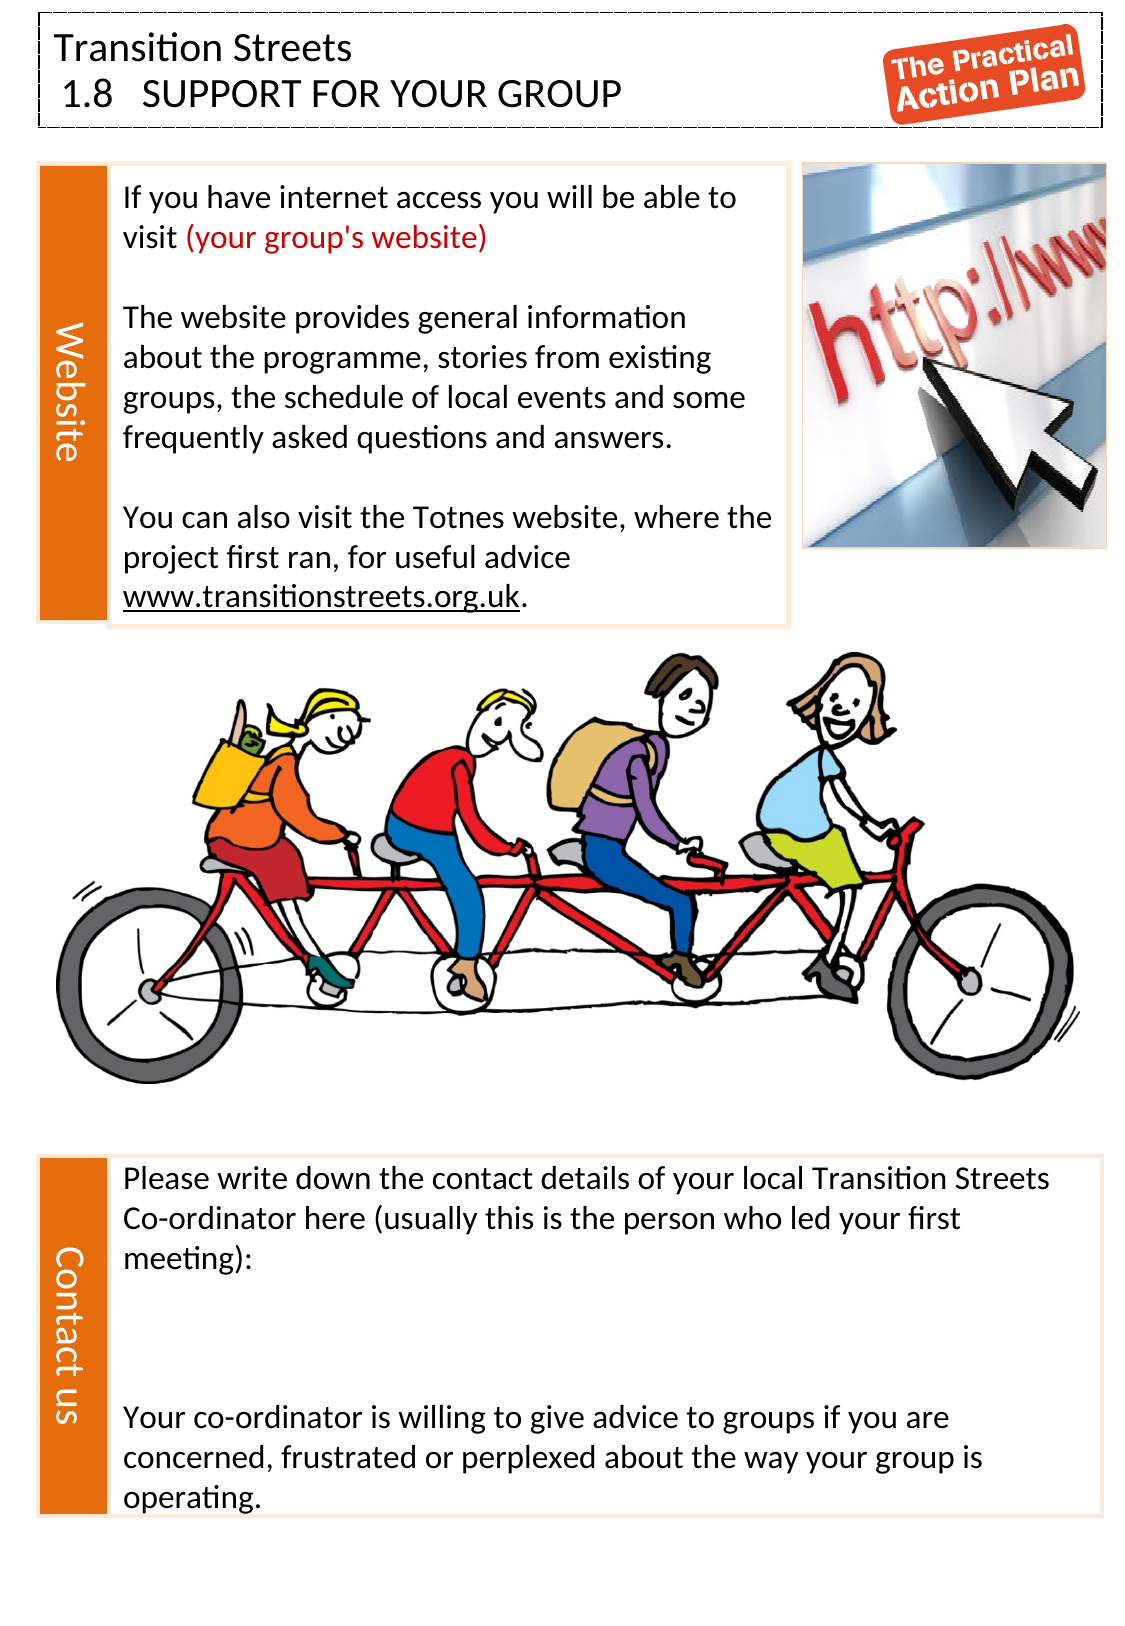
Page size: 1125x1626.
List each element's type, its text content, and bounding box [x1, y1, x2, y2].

picture [870, 24, 1102, 128]
text_box 1.8 SUPPORT FOR YOUR GROUP [45, 58, 776, 124]
picture [56, 652, 1080, 1084]
text_box If you have internet access you will be able to visit (your group's website) The website provides general information about the programme, stories from existing groups, the schedule of local events and some frequently asked questions and answers. You can also visit the Totnes website, where the project first ran, for useful advice www.transitionstreets.org.uk. [108, 163, 789, 627]
text_box Website [37, 163, 109, 622]
text_box Contact us [37, 1155, 109, 1516]
picture [803, 163, 1106, 548]
text_box Please write down the contact details of your local Transition Streets Co-ordinator here (usually this is the person who led your first meeting): Your co-ordinator is willing to give advice to groups if you are concerned, frustrated or perplexed about the way your group is operating. [109, 1155, 1103, 1516]
